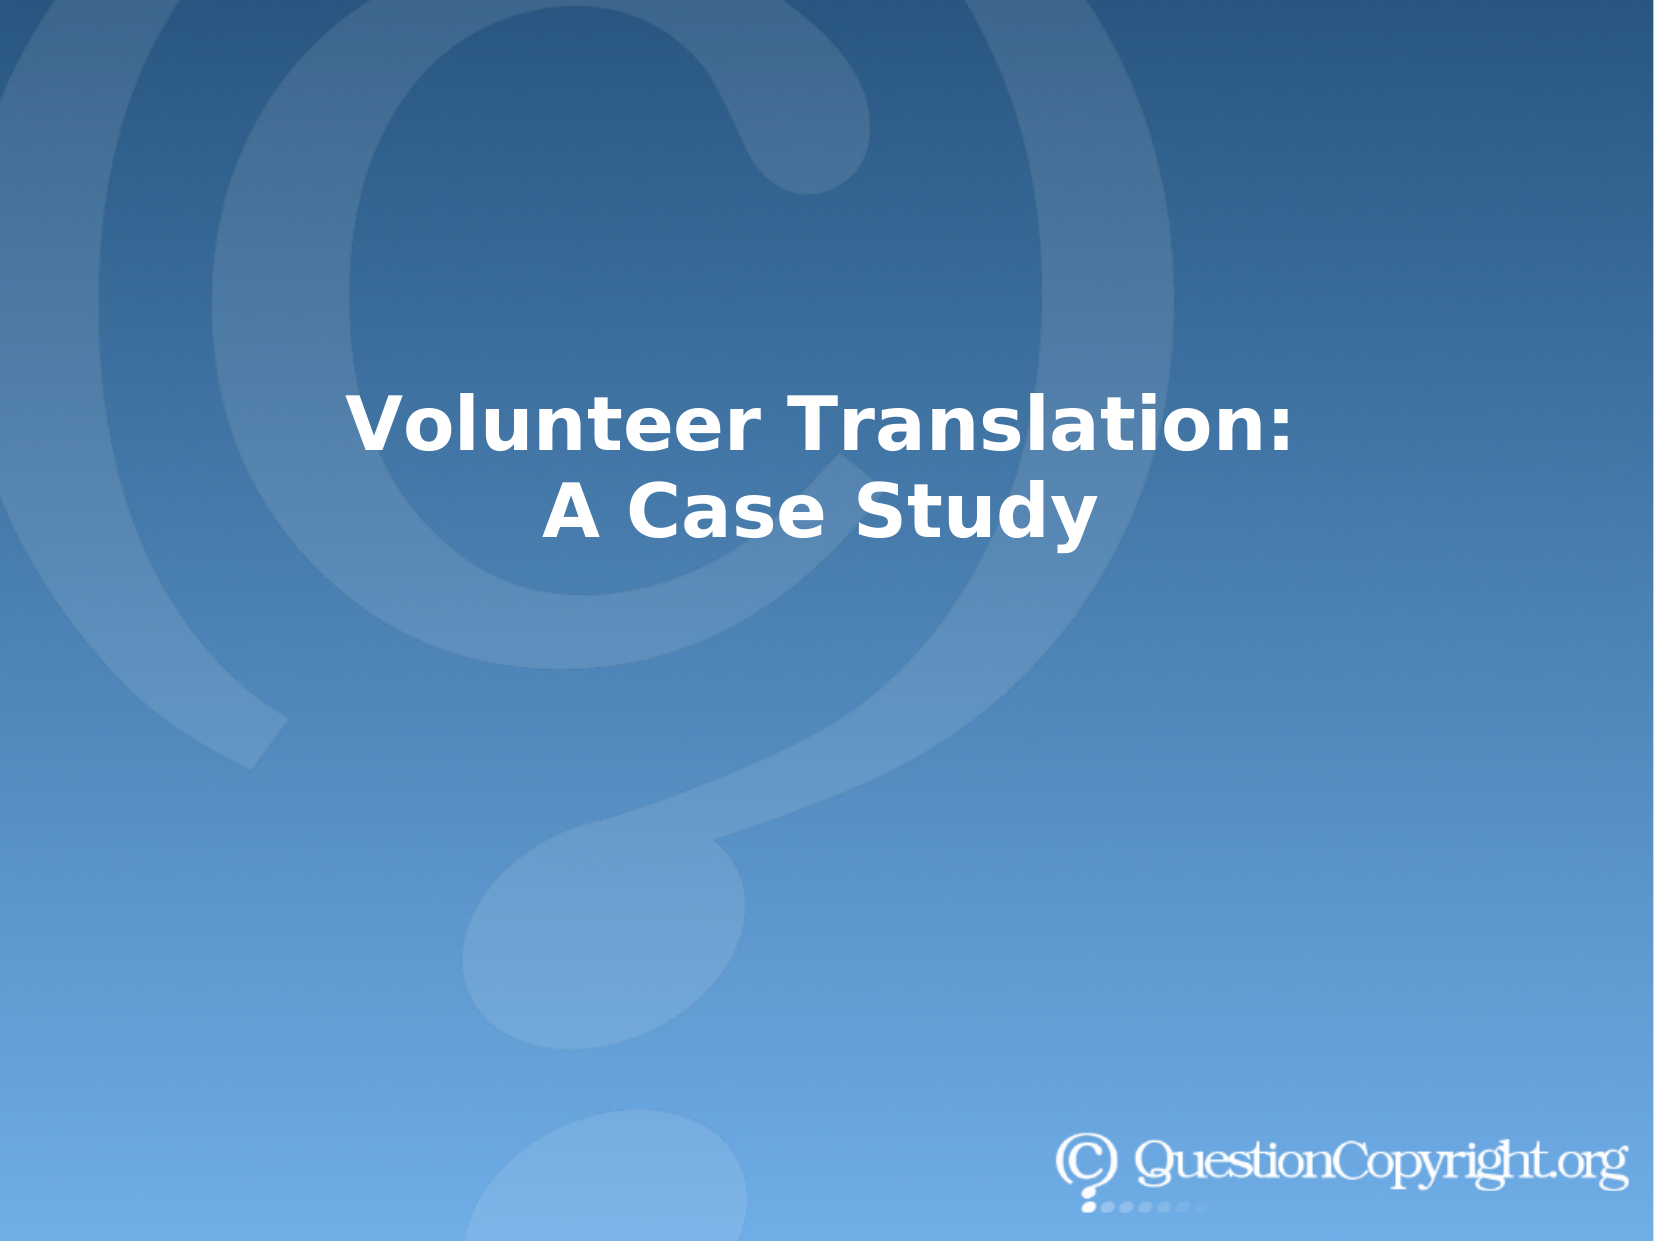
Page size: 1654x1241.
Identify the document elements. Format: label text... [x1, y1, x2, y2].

text_box Volunteer Translation: A Case Study [330, 373, 1313, 563]
picture [0, 0, 1654, 1241]
